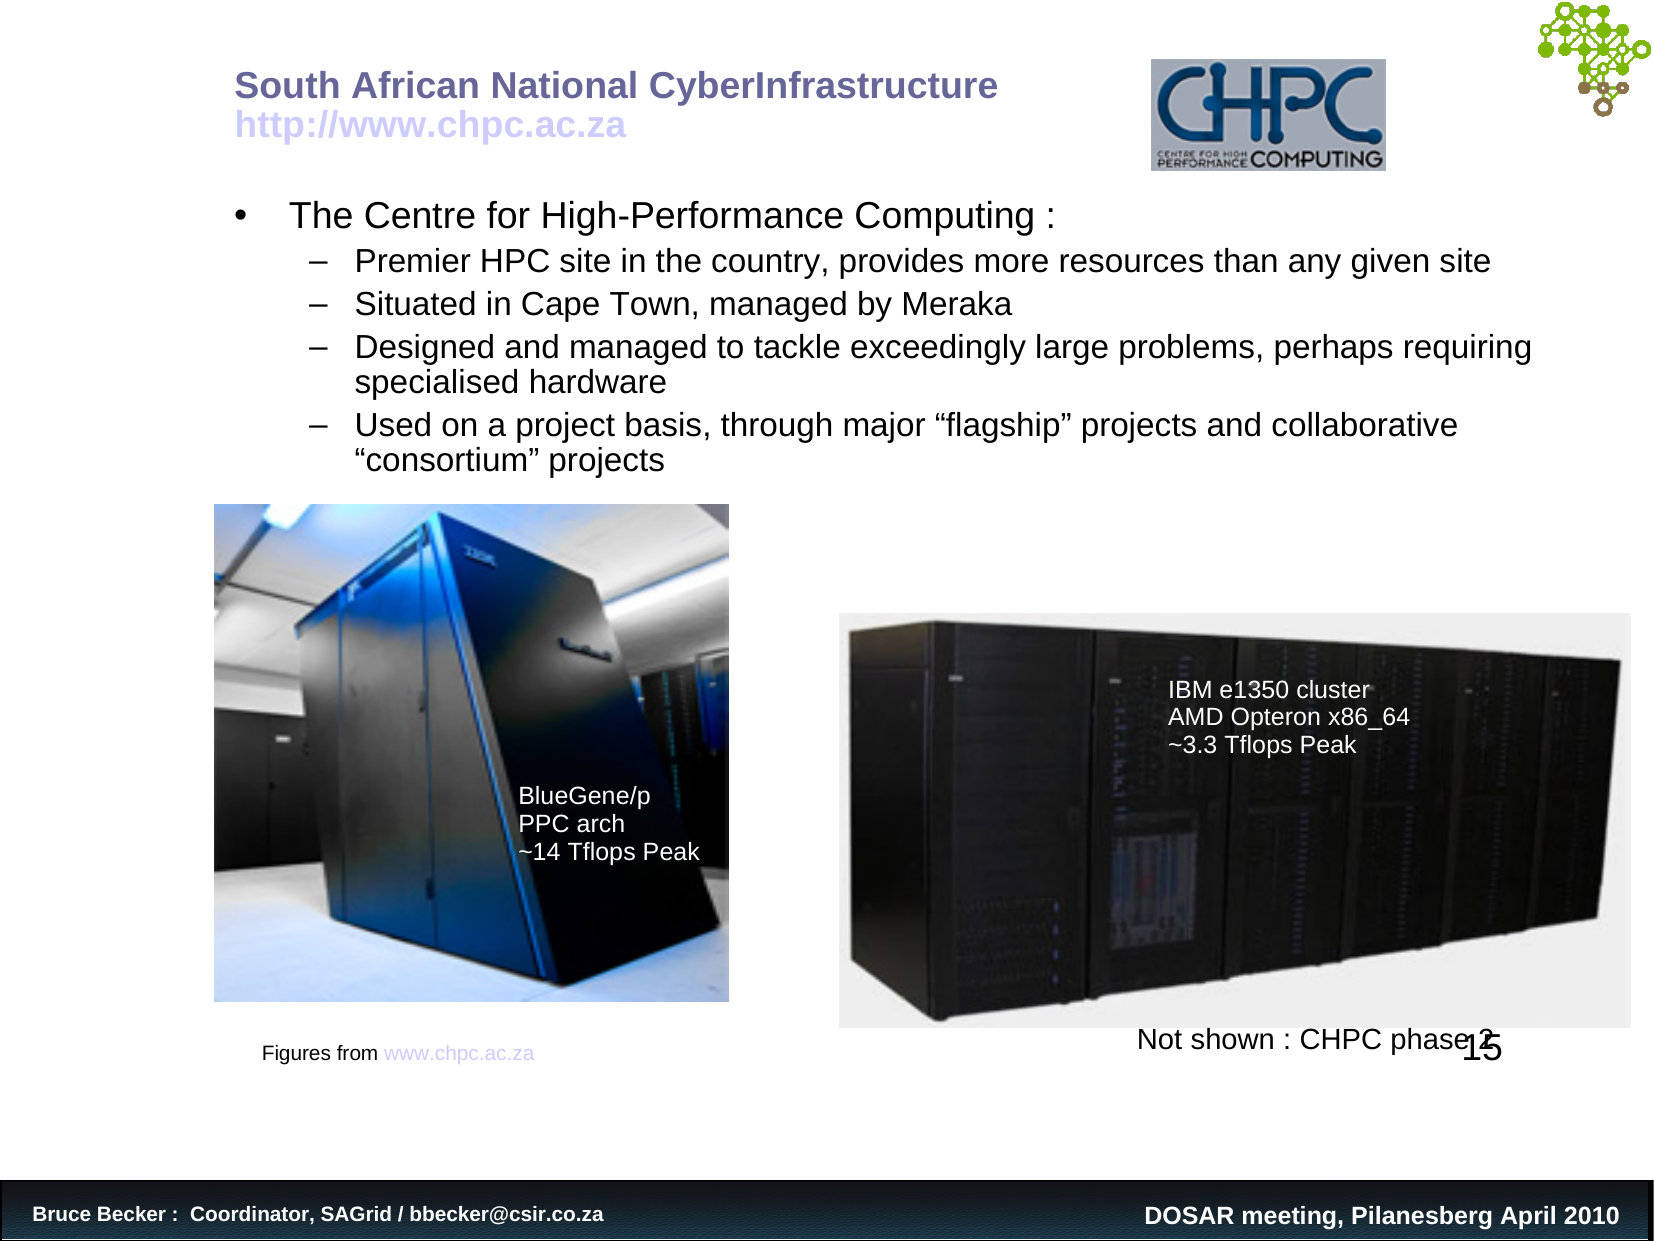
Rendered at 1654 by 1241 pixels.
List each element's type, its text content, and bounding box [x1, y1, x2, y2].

picture [0, 1180, 1654, 1241]
text_box IBM e1350 cluster AMD Opteron x86_64 ~3.3 Tflops Peak [1153, 668, 1426, 768]
picture [839, 613, 1631, 1028]
picture [1534, 0, 1654, 119]
title South African National CyberInfrastructure http://www.chpc.ac.za [234, 34, 1595, 173]
picture [1151, 59, 1386, 171]
list The Centre for High-Performance Computing : Premier HPC site in the country, provides more resources than any given site Situated in Cape Town, managed by Meraka Designed and managed to tackle exceedingly large problems, perhaps requiring specialised hardware Used on a project basis, through major “flagship” projects and collaborative “consortium” projects [234, 192, 1596, 1005]
text_box Figures from www.chpc.ac.za [247, 1034, 555, 1073]
picture [214, 504, 729, 1002]
text_box BlueGene/p PPC arch ~14 Tflops Peak [503, 774, 716, 874]
text_box Not shown : CHPC phase 2 [1122, 1015, 1511, 1064]
